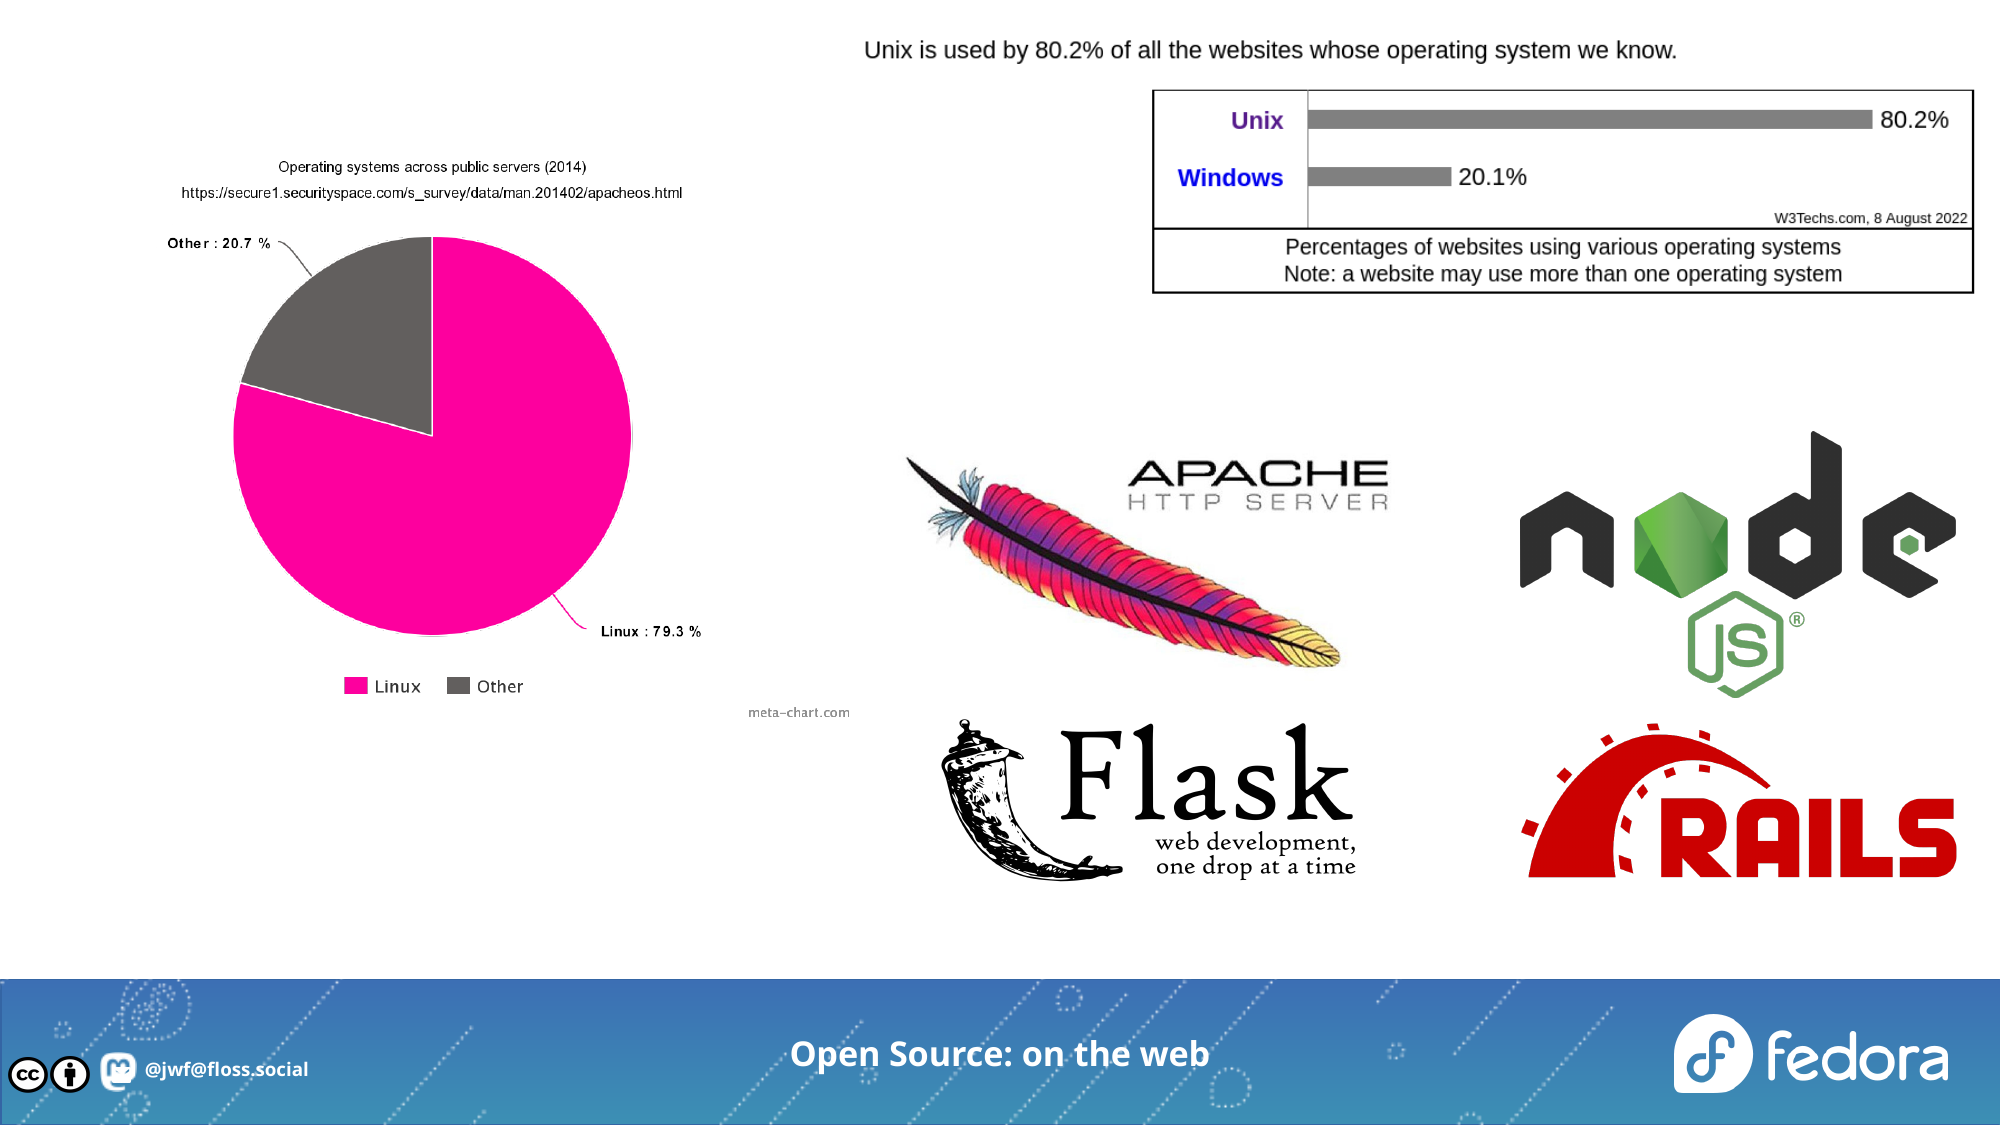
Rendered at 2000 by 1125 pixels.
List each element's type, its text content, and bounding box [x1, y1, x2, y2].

subtitle Open Source: on the web [337, 1018, 1663, 1077]
picture [1674, 1014, 1948, 1093]
list @jwf@floss.social [135, 1047, 319, 1084]
picture [0, 38, 2000, 1125]
